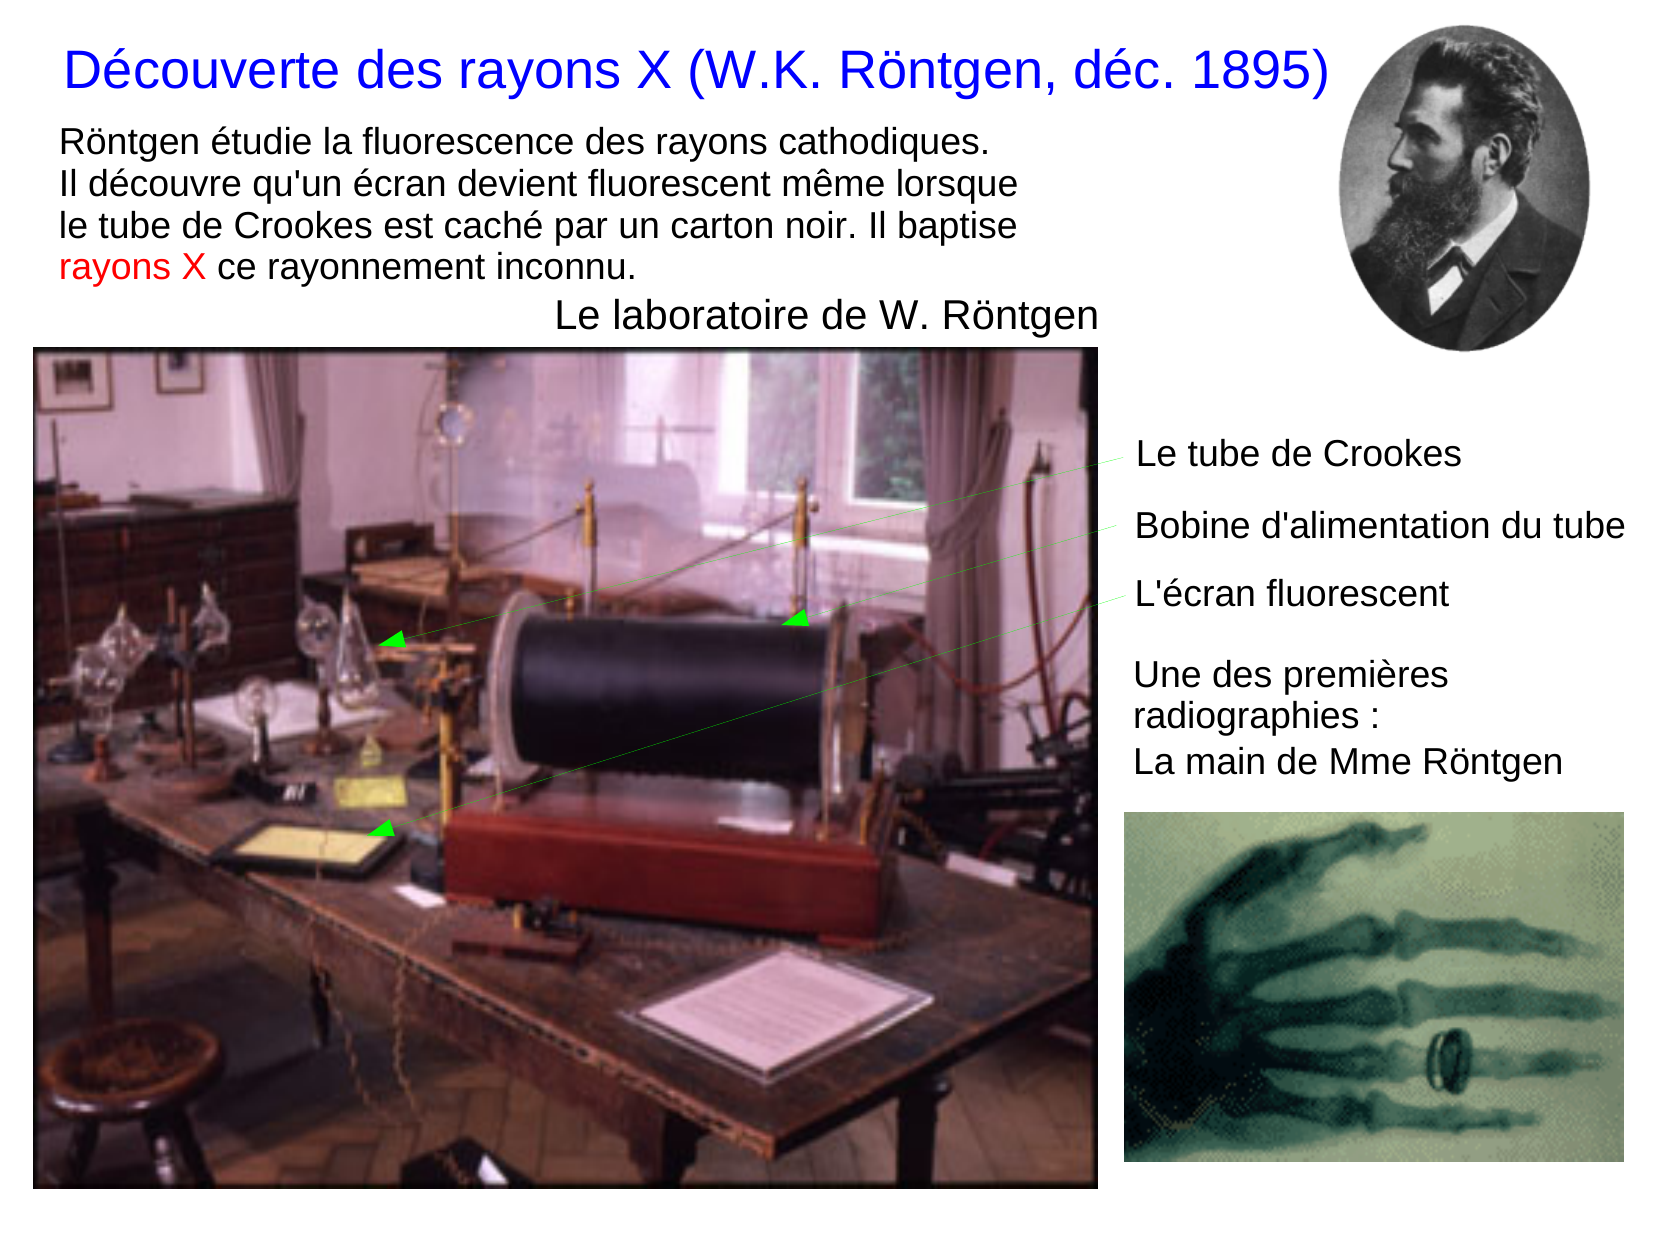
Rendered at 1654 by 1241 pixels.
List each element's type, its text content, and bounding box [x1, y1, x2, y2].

text_box Découverte des rayons X (W.K. Röntgen, déc. 1895) [63, 39, 1332, 111]
text_box Une des premières radiographies : La main de Mme Röntgen [1133, 653, 1576, 784]
picture [1124, 812, 1624, 1162]
text_box L'écran fluorescent [1134, 572, 1450, 616]
text_box Le tube de Crookes [1135, 432, 1463, 475]
text_box Röntgen étudie la fluorescence des rayons cathodiques. Il découvre qu'un écran devient fluorescent même lorsque le tube de Crookes est caché par un carton noir. Il baptise rayons X ce rayonnement inconnu. [58, 120, 1030, 289]
text_box Bobine d'alimentation du tube [1134, 504, 1627, 548]
text_box Le laboratoire de W. Röntgen [554, 291, 1100, 339]
picture [33, 347, 1098, 1189]
picture [1334, 21, 1594, 356]
